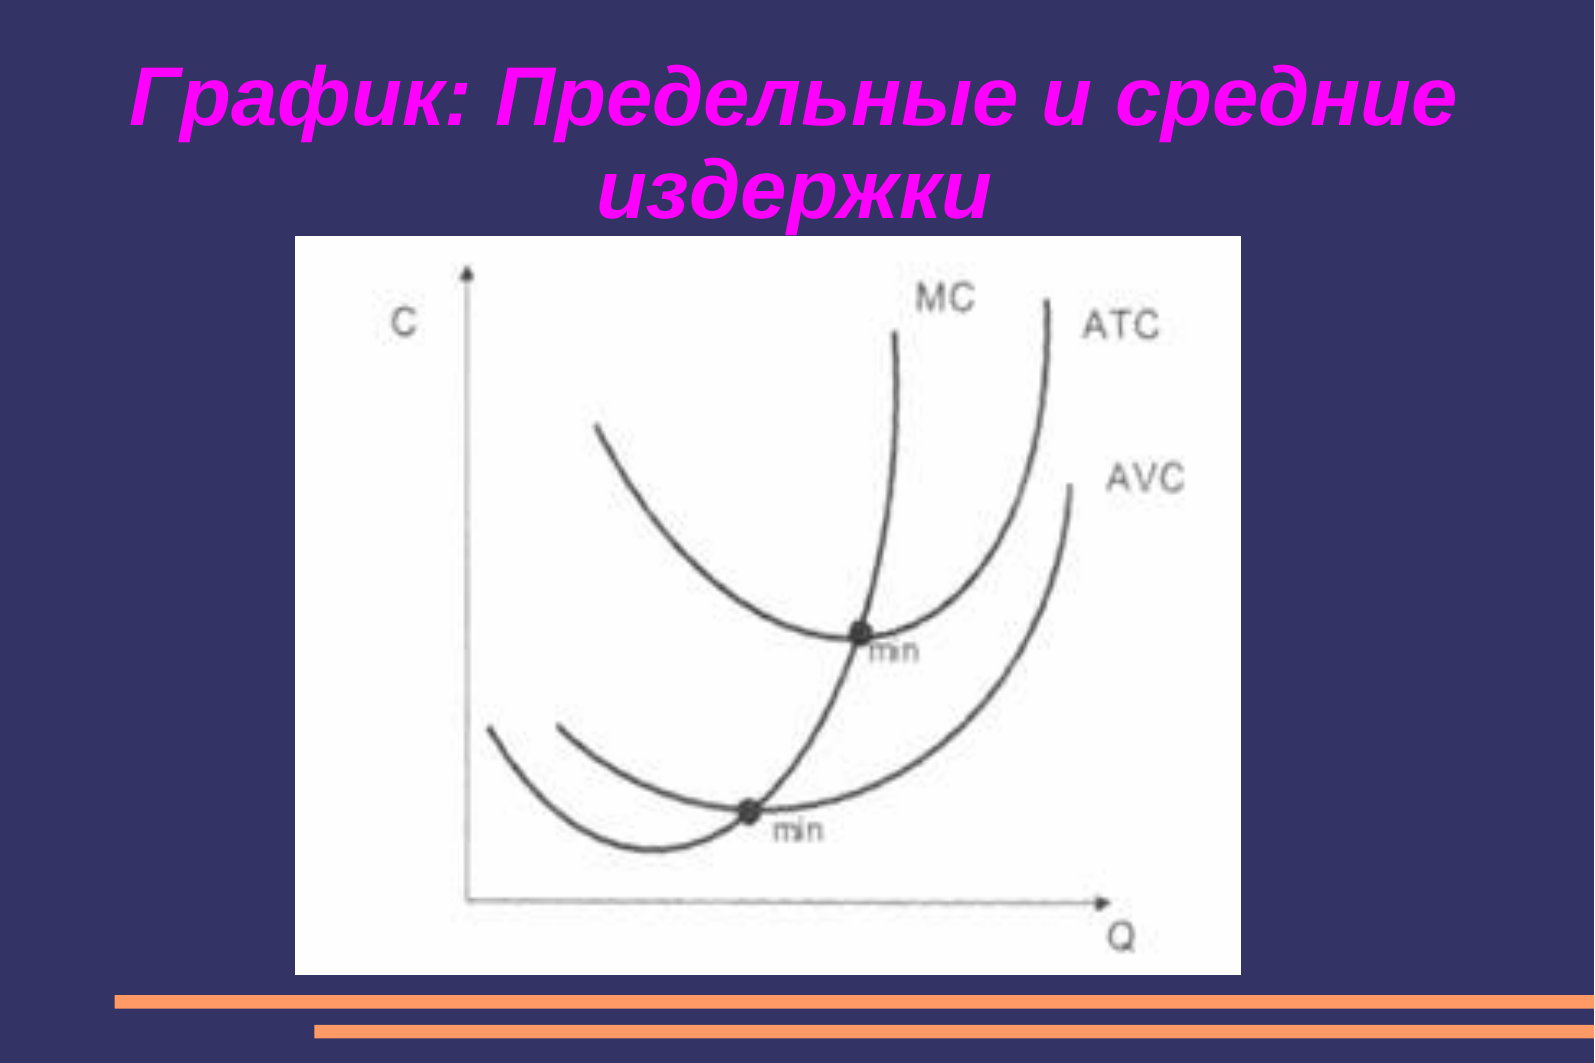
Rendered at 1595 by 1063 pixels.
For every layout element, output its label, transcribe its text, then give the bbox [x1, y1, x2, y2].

text_box График: Предельные и средние издержки [23, 50, 1565, 237]
picture [295, 236, 1241, 975]
